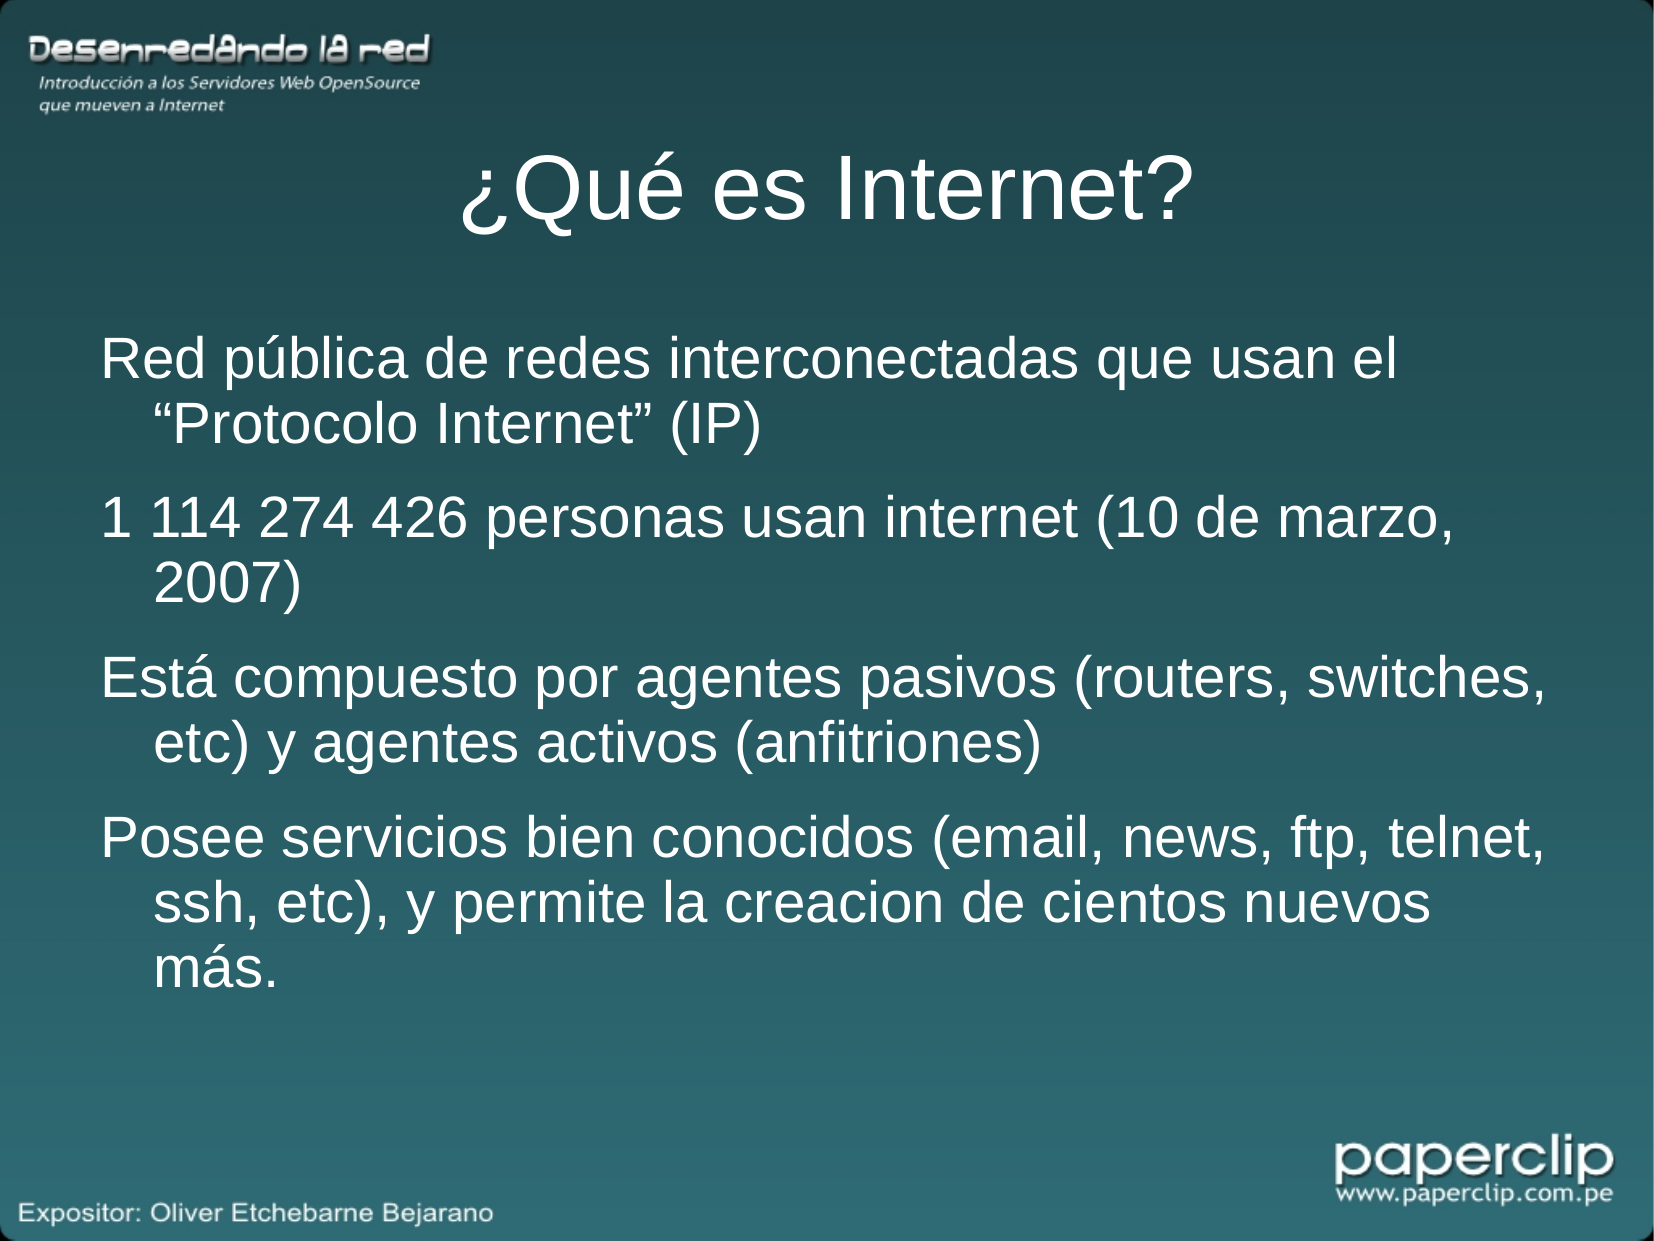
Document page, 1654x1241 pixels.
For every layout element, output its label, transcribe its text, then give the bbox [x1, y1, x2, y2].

list Red pública de redes interconectadas que usan el “Protocolo Internet” (IP) 1 114 274 426 personas usan internet (10 de marzo, 2007) Está compuesto por agentes pasivos (routers, switches, etc) y agentes activos (anfitriones) Posee servicios bien conocidos (email, news, ftp, telnet, ssh, etc), y permite la creacion de cientos nuevos más. [82, 325, 1571, 1130]
picture [0, 0, 1654, 1241]
title ¿Qué es Internet? [82, 92, 1571, 285]
